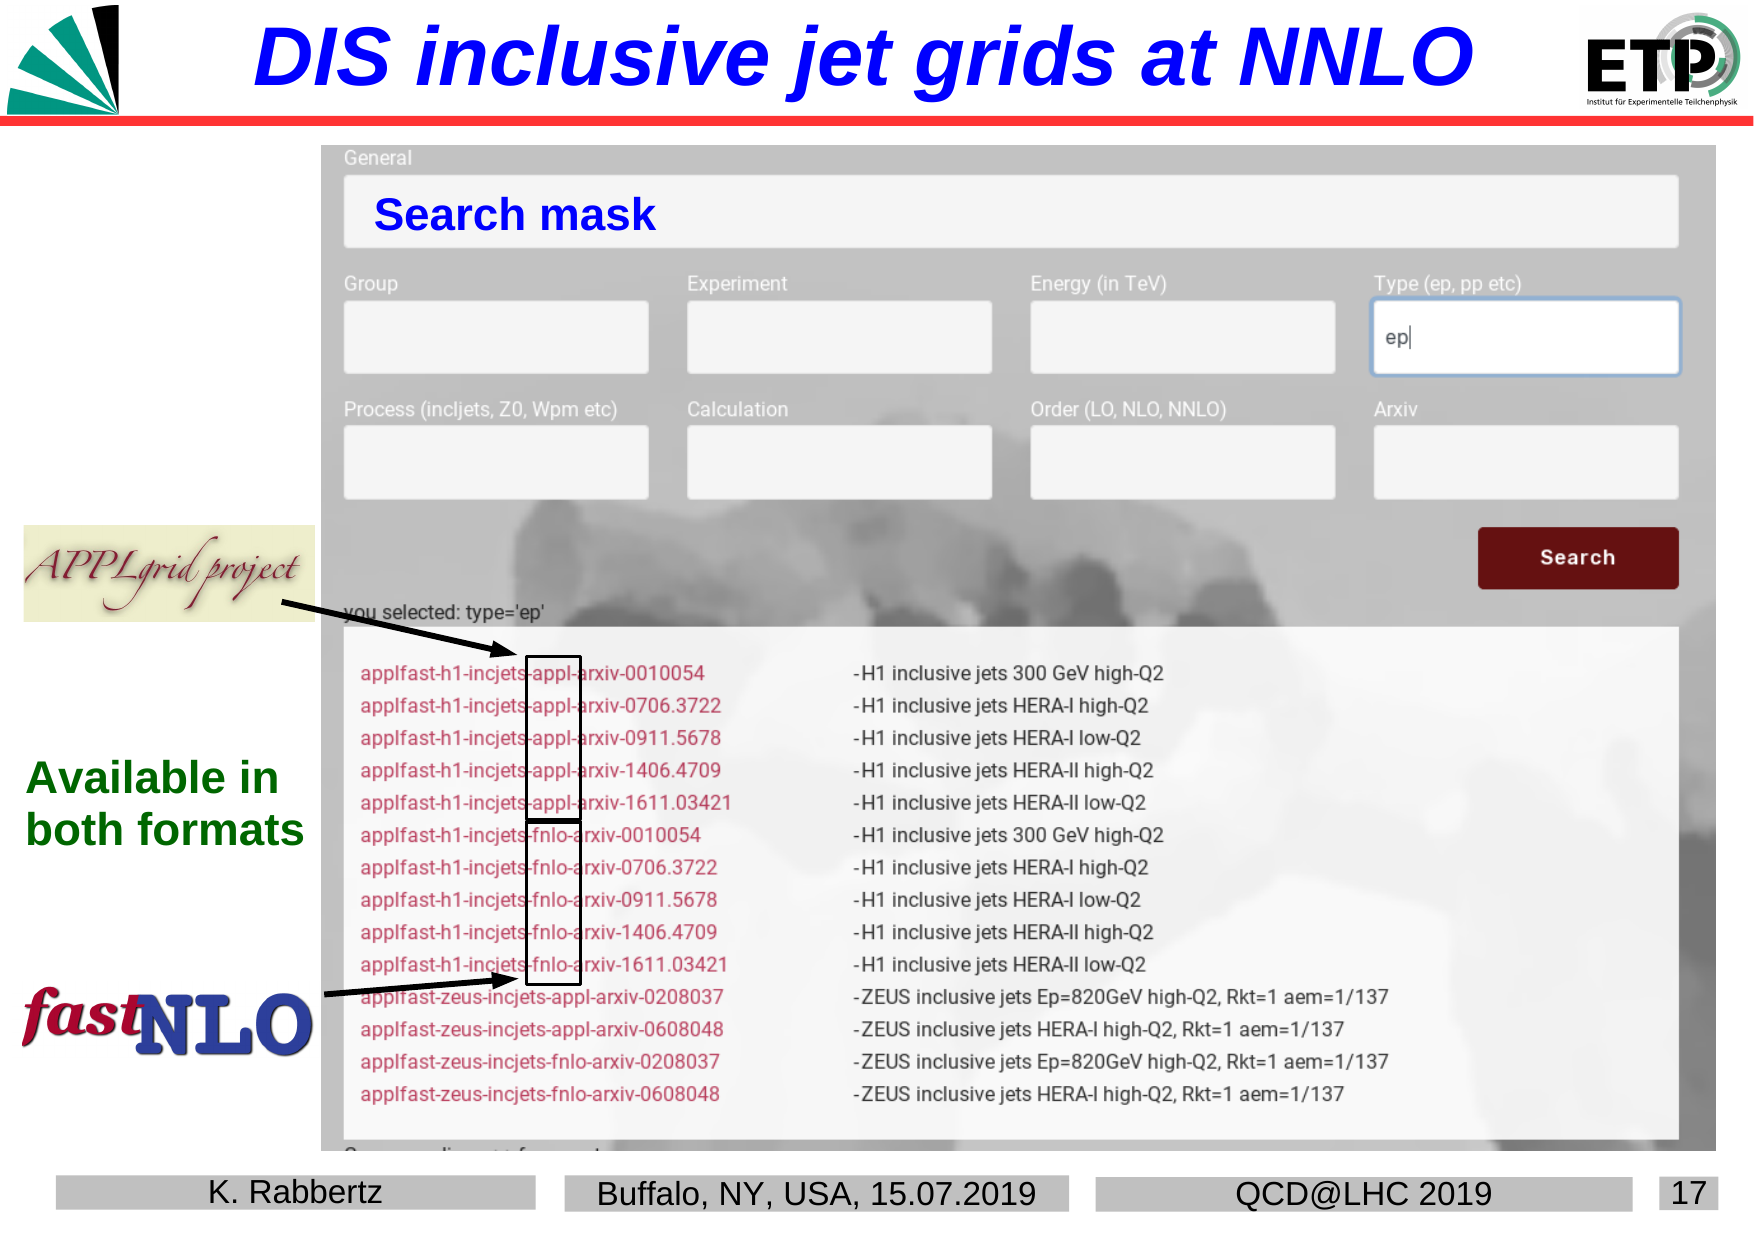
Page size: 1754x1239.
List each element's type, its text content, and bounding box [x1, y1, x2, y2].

text_box Search mask [362, 182, 669, 246]
picture [23, 525, 315, 622]
text_box Available in both formats [13, 746, 318, 862]
title DIS inclusive jet grids at NNLO [123, 0, 1606, 114]
picture [7, 5, 119, 116]
picture [12, 981, 320, 1058]
picture [321, 145, 1716, 1151]
picture [1606, 5, 1748, 109]
